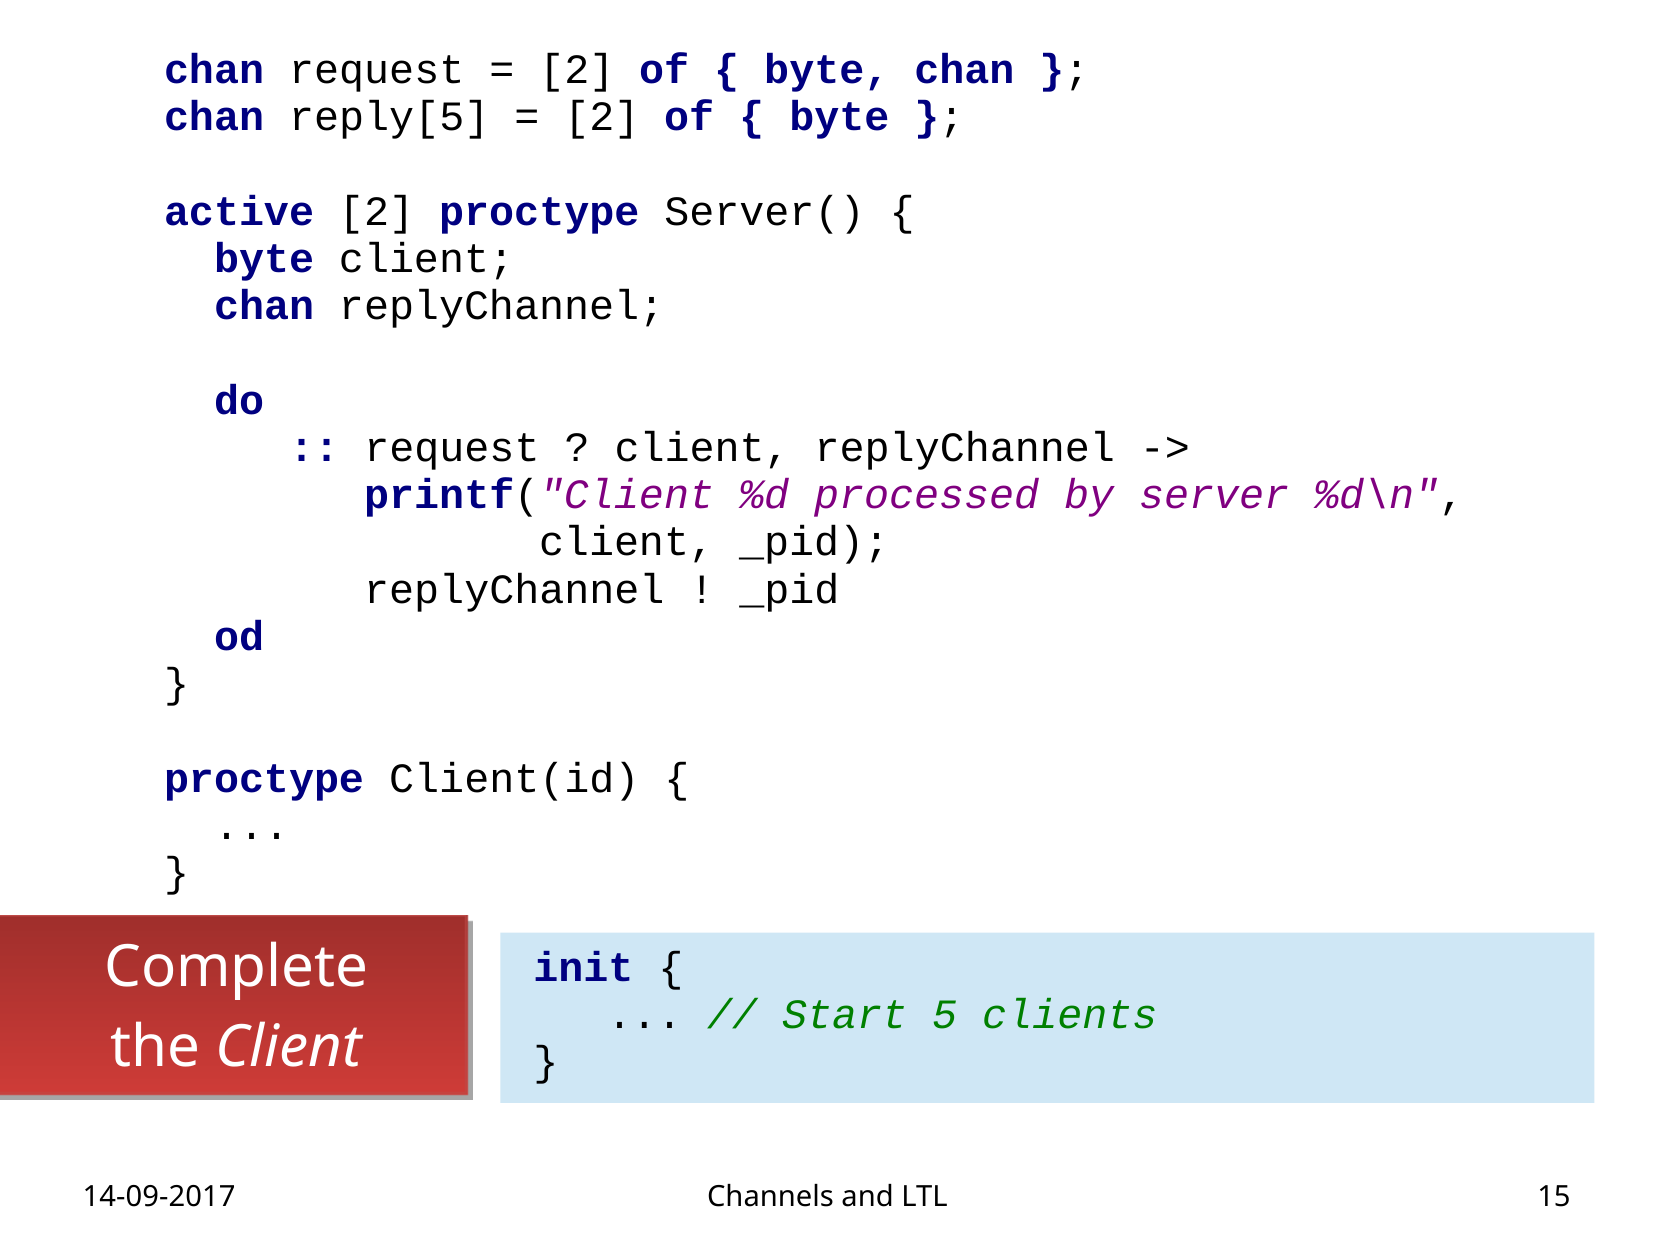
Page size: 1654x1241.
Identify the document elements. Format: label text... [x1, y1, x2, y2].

picture [0, 1093, 473, 1100]
text_box [500, 932, 1595, 1103]
text_box chan request = [2] of { byte, chan }; chan reply[5] = [2] of { byte }; active [2] proctype Server() { byte client; chan replyChannel; do :: request ? client, replyChannel -> printf("Client %d processed by server %d\n", client, _pid); replyChannel ! _pid od } proctype Client(id) { ... } init { ... // Start 5 clients } [149, 41, 1505, 1096]
title Complete the Client [0, 915, 149, 1093]
